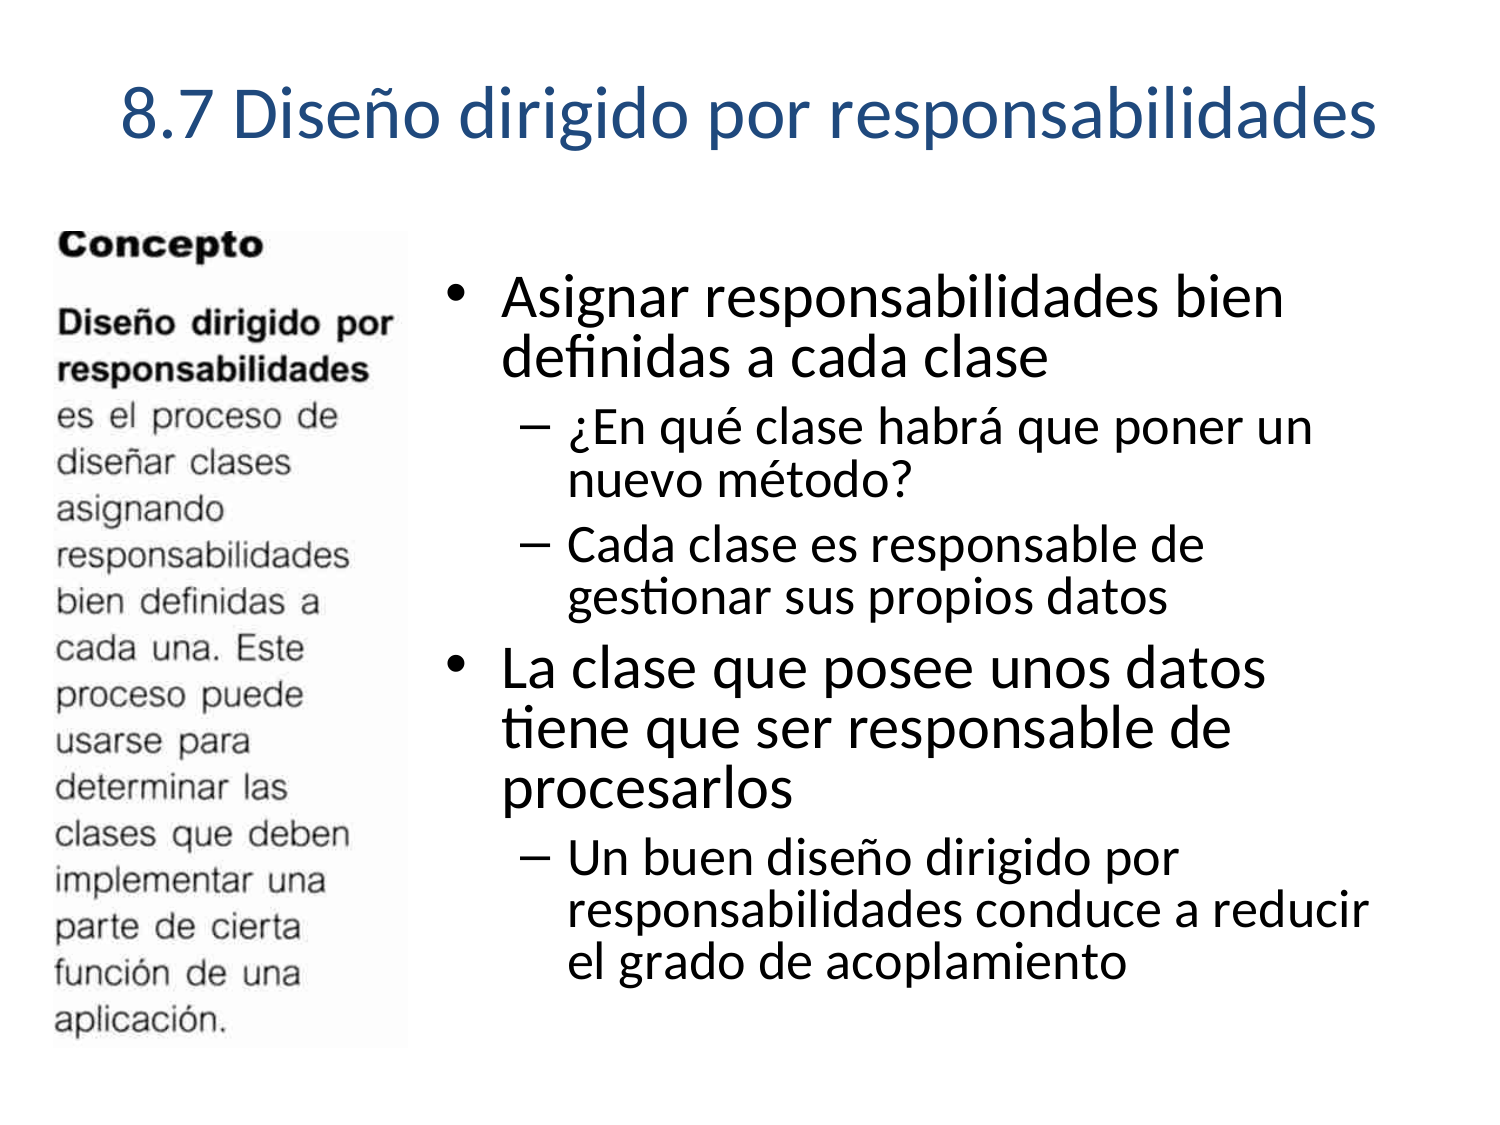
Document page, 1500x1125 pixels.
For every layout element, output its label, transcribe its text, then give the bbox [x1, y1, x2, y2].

list Asignar responsabilidades bien definidas a cada clase ¿En qué clase habrá que poner un nuevo método? Cada clase es responsable de gestionar sus propios datos La clase que posee unos datos tiene que ser responsable de procesarlos Un buen diseño dirigido por responsabilidades conduce a reducir el grado de acoplamiento [430, 262, 1425, 1047]
title 8.7 Diseño dirigido por responsabilidades [75, 45, 1426, 173]
picture [53, 231, 408, 1048]
